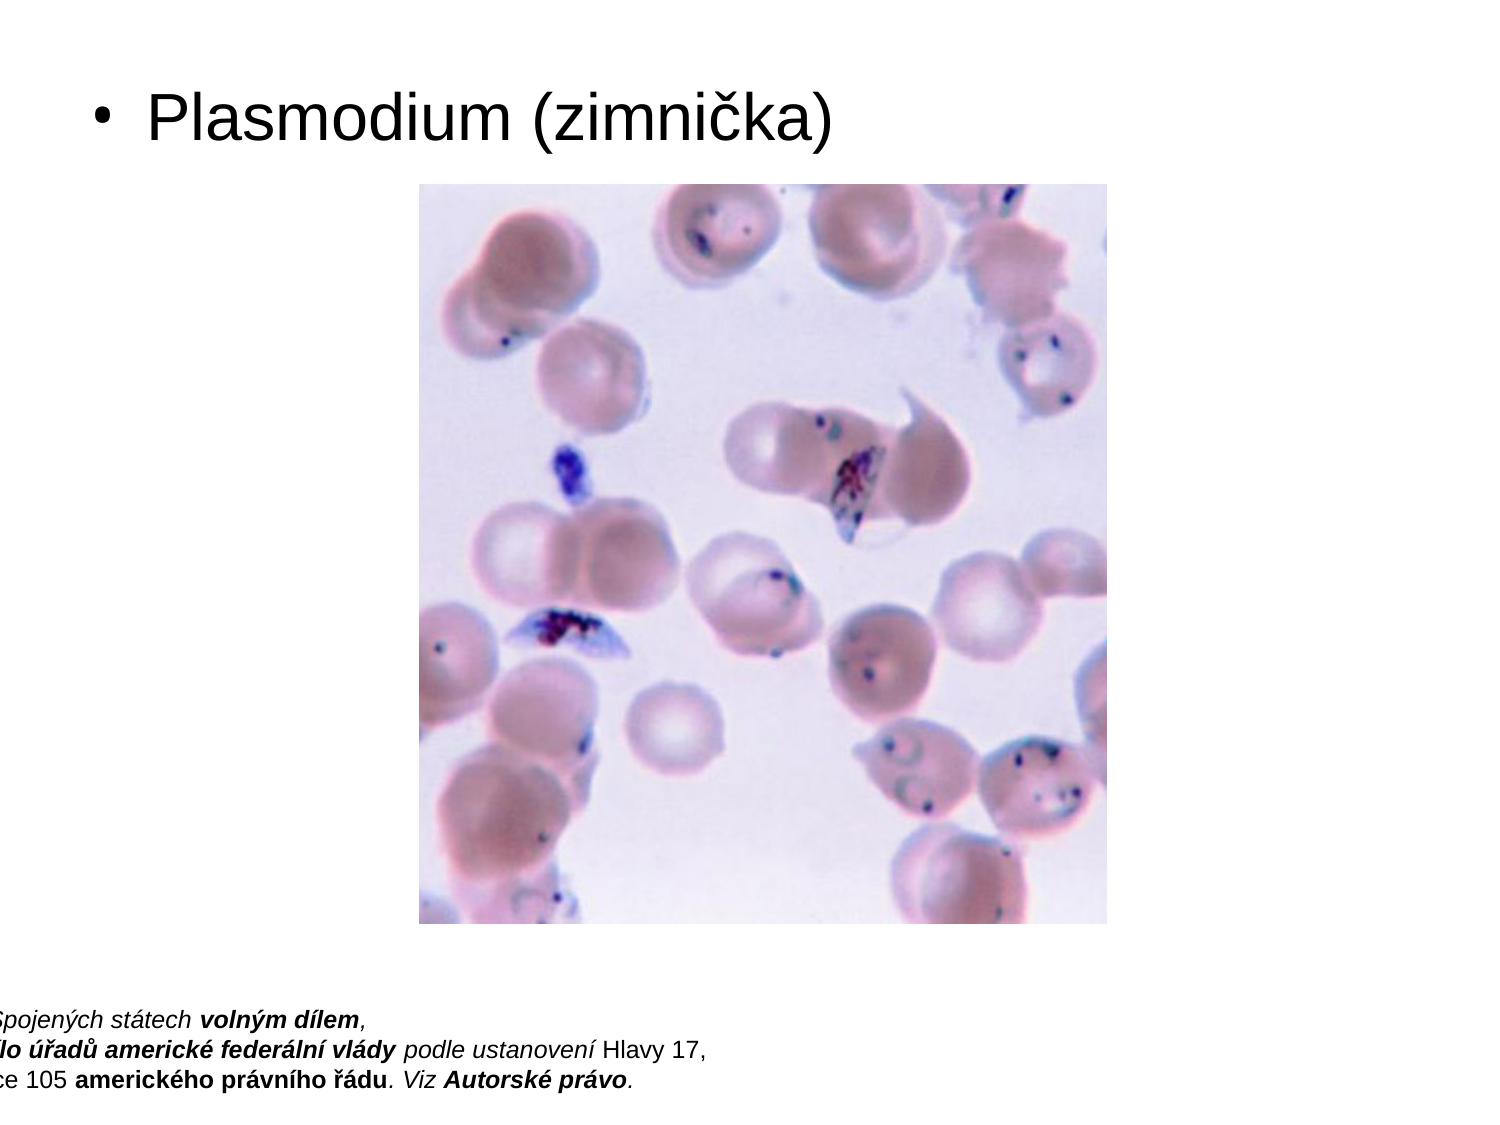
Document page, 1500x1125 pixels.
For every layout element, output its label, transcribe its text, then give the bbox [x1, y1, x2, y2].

text_box Toto dílo je ve Spojených státech volným dílem, protože jde o dílo úřadů americké federální vlády podle ustanovení Hlavy 17, Kapitoly 1, Sekce 105 amerického právního řádu. Viz Autorské právo. [0, 972, 1500, 1125]
picture [419, 184, 1107, 924]
list Plasmodium (zimnička) [75, 66, 1426, 972]
